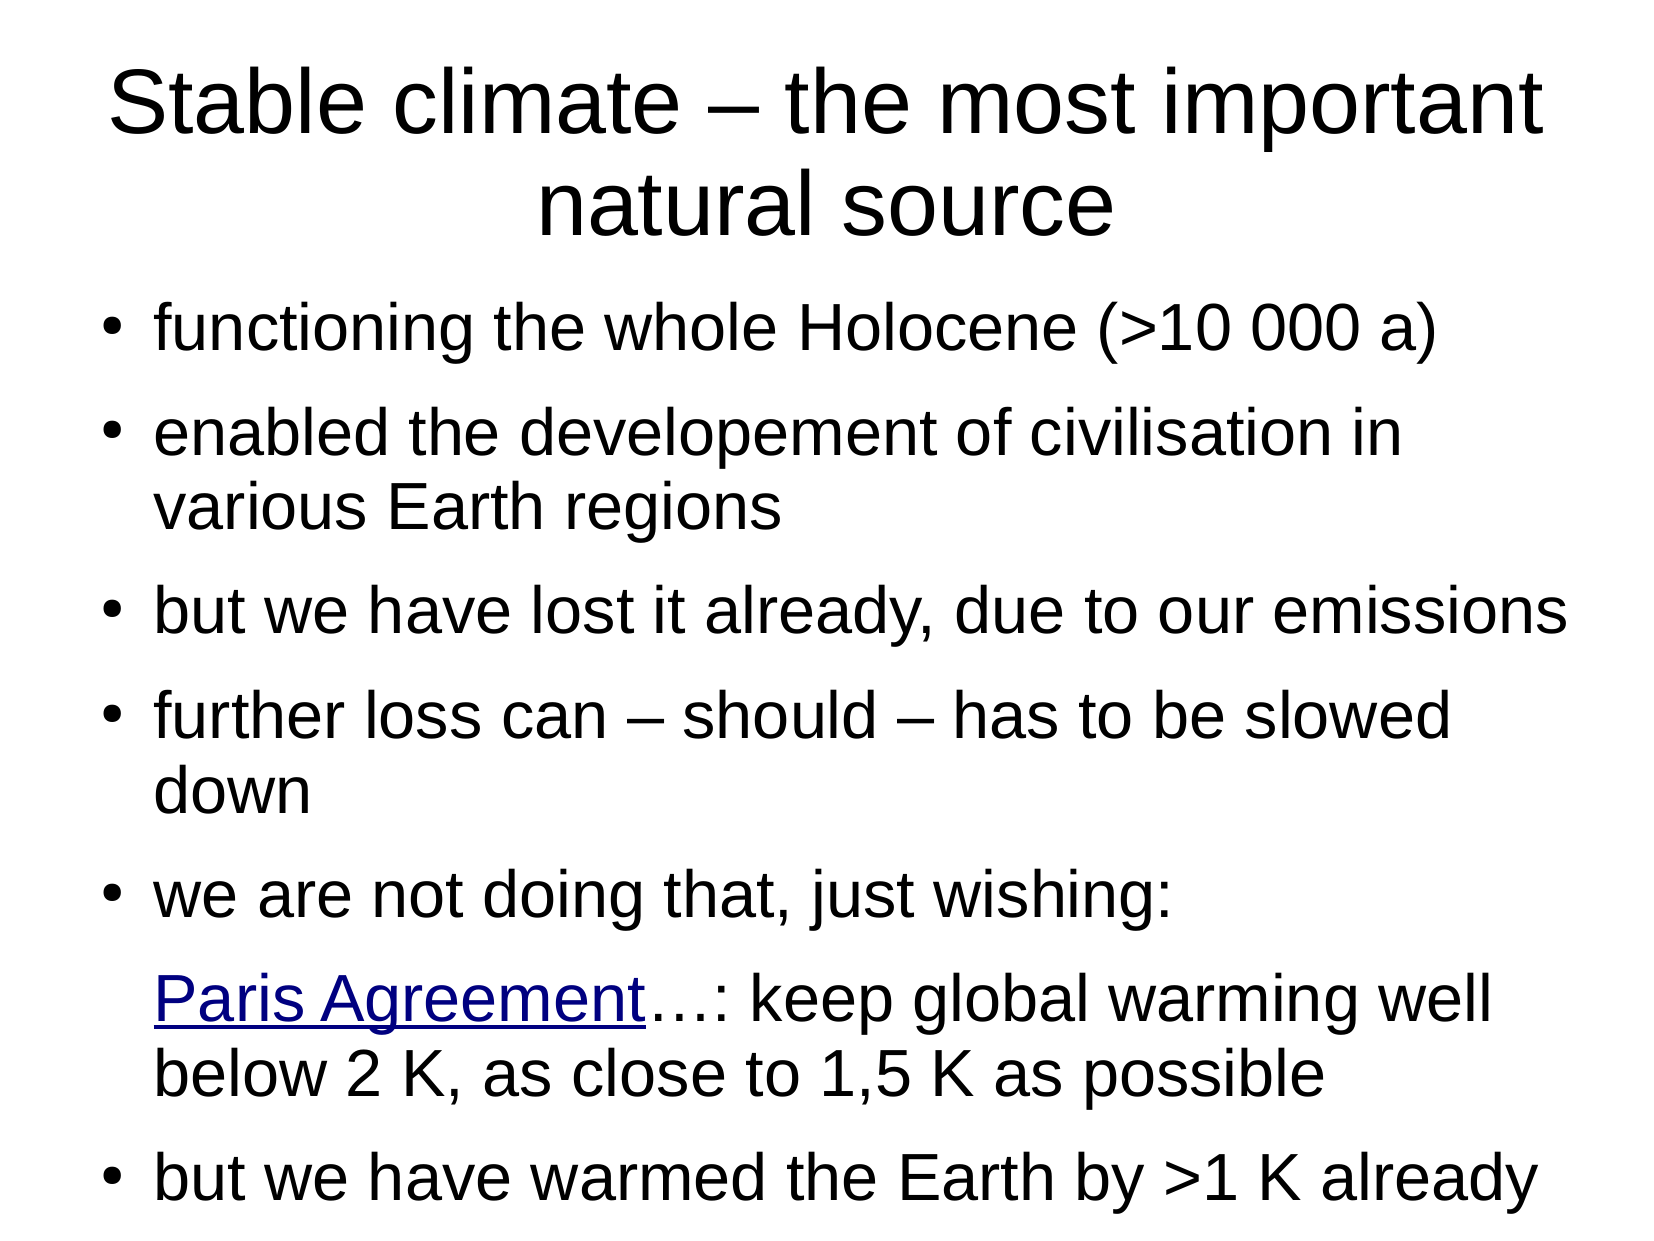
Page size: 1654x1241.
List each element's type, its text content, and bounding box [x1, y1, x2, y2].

list functioning the whole Holocene (>10 000 a) enabled the developement of civilisation in various Earth regions but we have lost it already, due to our emissions further loss can – should – has to be slowed down we are not doing that, just wishing: Paris Agreement…: keep global warming well below 2 K, as close to 1,5 K as possible but we have warmed the Earth by >1 K already [82, 290, 1571, 1241]
title Stable climate – the most important natural source [82, 49, 1571, 257]
